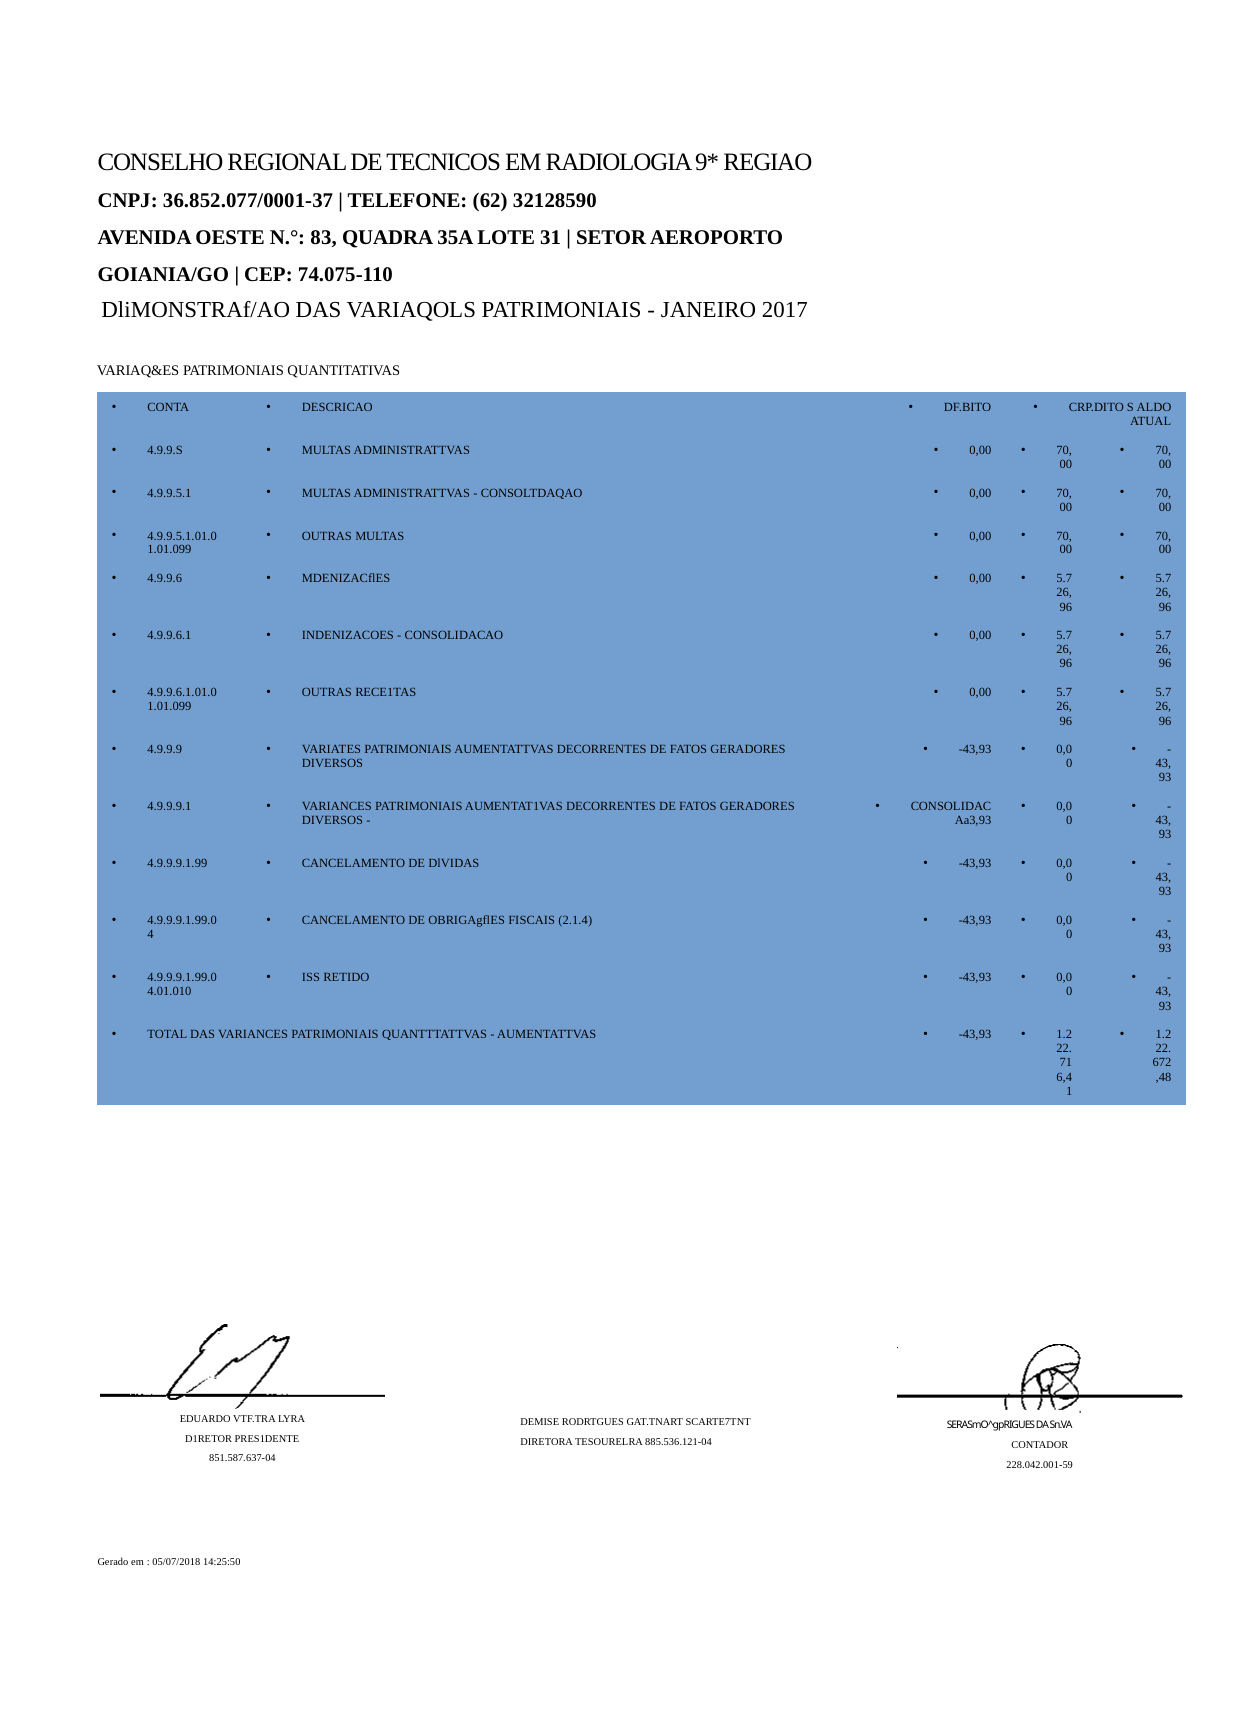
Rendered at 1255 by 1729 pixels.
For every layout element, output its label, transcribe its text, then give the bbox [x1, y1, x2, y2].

table_cell 0,00 [1006, 906, 1101, 963]
table_cell -43,93 [1101, 735, 1186, 792]
table_cell 0,00 [858, 564, 1006, 621]
table_cell CANCELAMENTO DE DlVIDAS [235, 849, 858, 906]
table_cell -43,93 [1101, 963, 1186, 1020]
table_cell 4.9.9.9.1.99 [97, 849, 235, 906]
table_cell 0,00 [1006, 735, 1101, 792]
picture [100, 1325, 385, 1409]
table_cell 5.726,96 [1101, 564, 1186, 621]
table_cell 4.9.9.5.1 [97, 478, 235, 521]
table_cell -43,93 [1101, 849, 1186, 906]
table_cell 4.9.9.9.1.99.04 [97, 906, 235, 963]
table_cell MULTAS ADMINISTRATTVAS [235, 435, 858, 478]
text_box VARIAQ&ES PATRIMONIAIS QUANTITATIVAS [97, 361, 428, 384]
text_box CONTADOR 228.042.001-59 [1004, 1431, 1076, 1460]
table_cell 1.222.716,41 [1006, 1020, 1101, 1105]
table_cell 70,00 [1101, 521, 1186, 564]
text_box EDUARDO VTF.TRA LYRA D1RETOR PRES1DENTE 851.587.637-04 [174, 1406, 311, 1461]
text_box CONSELHO REGIONAL DE TECNICOS EM RADIOLOGIA 9* REGIAO CNPJ: 36.852.077/0001-37 | TELEFONE: (62) 32128590 AVENIDA OESTE N.°: 83, QUADRA 35A LOTE 31 | SETOR AEROPORTO GOIANIA/GO | CEP: 74.075-110 DliMONSTRAf/AO DAS VARIAQOLS PATRIMONIAIS - JANEIRO 2017 [97, 138, 999, 342]
table_cell 0,00 [858, 521, 1006, 564]
table_cell ISS RETIDO [235, 963, 858, 1020]
table_cell -43,93 [858, 735, 1006, 792]
table_header CRP.DITO S ALDO ATUAL [1006, 392, 1186, 435]
table_cell 4.9.9.5.1.01.01.01.099 [97, 521, 235, 564]
table_cell -43,93 [858, 849, 1006, 906]
table_cell OUTRAS MULTAS [235, 521, 858, 564]
table_cell 5.726,96 [1101, 621, 1186, 678]
table_cell 4.9.9.6 [97, 564, 235, 621]
table_cell 4.9.9.9 [97, 735, 235, 792]
table_cell 70,00 [1006, 435, 1101, 478]
picture [897, 1344, 1183, 1424]
table_cell -43,93 [858, 1020, 1006, 1105]
table_cell 0,00 [1006, 792, 1101, 849]
table_cell 4.9.9.9.1.99.04.01.010 [97, 963, 235, 1020]
table_cell VARIATES PATRIMONIAIS AUMENTATTVAS DECORRENTES DE FATOS GERADORES DIVERSOS [235, 735, 858, 792]
table_cell TOTAL DAS VARIANCES PATRIMONIAIS QUANTTTATTVAS - AUMENTATTVAS [97, 1020, 858, 1105]
table_cell -43,93 [858, 963, 1006, 1020]
table_cell 4.9.9.6.1.01.01.01.099 [97, 678, 235, 735]
table_header CONTA [97, 392, 235, 435]
table_cell -43,93 [858, 906, 1006, 963]
table_cell 70,00 [1006, 521, 1101, 564]
table_cell 4.9.9.9.1 [97, 792, 235, 849]
table_cell 4.9.9.S [97, 435, 235, 478]
table_cell 0,00 [1006, 963, 1101, 1020]
table_cell OUTRAS RECE1TAS [235, 678, 858, 735]
table_cell CONSOLIDACAa3,93 [858, 792, 1006, 849]
table_cell INDENIZACOES - CONSOLIDACAO [235, 621, 858, 678]
table_cell 0,00 [1006, 849, 1101, 906]
table_cell 70,00 [1006, 478, 1101, 521]
table_cell 0,00 [858, 678, 1006, 735]
table_header DESCRICAO [235, 392, 858, 435]
table_cell 5.726,96 [1006, 564, 1101, 621]
table_cell CANCELAMENTO DE OBRIGAgflES FISCAIS (2.1.4) [235, 906, 858, 963]
text_box Gerado em : 05/07/2018 14:25:50 [97, 1555, 257, 1570]
text_box DEMISE RODRTGUES GAT.TNART SCARTE7TNT DIRETORA TESOURELRA 885.536.121-04 [520, 1408, 762, 1462]
table_cell -43,93 [1101, 906, 1186, 963]
table_cell 70,00 [1101, 435, 1186, 478]
table_cell -43,93 [1101, 792, 1186, 849]
text_box SERASmO^gpRIGUES DA Sn.VA [947, 1411, 1133, 1424]
table_cell 1.222.672,48 [1101, 1020, 1186, 1105]
table_cell 70,00 [1101, 478, 1186, 521]
table_cell 0,00 [858, 435, 1006, 478]
table_cell VARIANCES PATRIMONIAIS AUMENTAT1VAS DECORRENTES DE FATOS GERADORES DIVERSOS - [235, 792, 858, 849]
table_cell 0,00 [858, 621, 1006, 678]
table_cell 5.726,96 [1006, 621, 1101, 678]
table_cell MULTAS ADMINISTRATTVAS - CONSOLTDAQAO [235, 478, 858, 521]
table_cell 0,00 [858, 478, 1006, 521]
table_cell MDENIZACflES [235, 564, 858, 621]
table_cell 4.9.9.6.1 [97, 621, 235, 678]
table_cell 5.726,96 [1101, 678, 1186, 735]
table_cell 5.726,96 [1006, 678, 1101, 735]
table_header DF.BITO [858, 392, 1006, 435]
